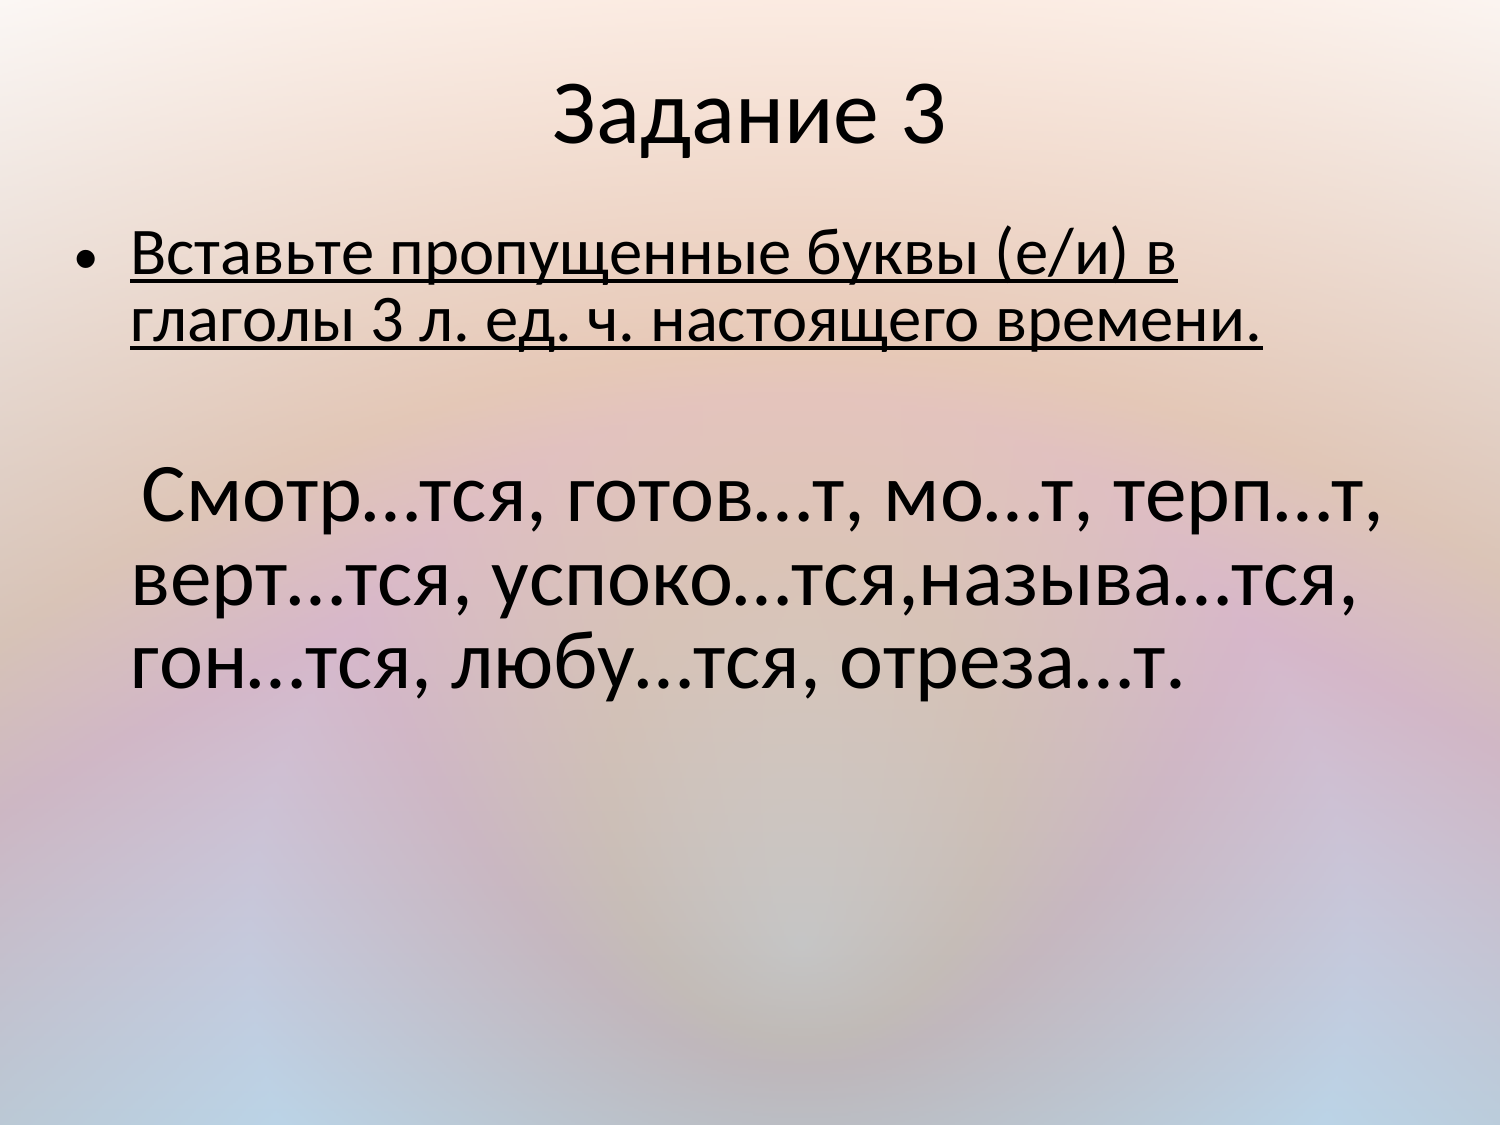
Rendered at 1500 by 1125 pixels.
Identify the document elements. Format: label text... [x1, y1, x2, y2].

picture [0, 0, 1500, 1125]
title Задание 3 [75, 45, 1425, 153]
list Вставьте пропущенные буквы (е/и) в глаголы 3 л. ед. ч. настоящего времени. Смотр…тся, готов…т, мо…т, терп…т, верт…тся, успоко…тся,называ…тся, гон…тся, любу…тся, отреза…т. [59, 153, 1425, 1005]
